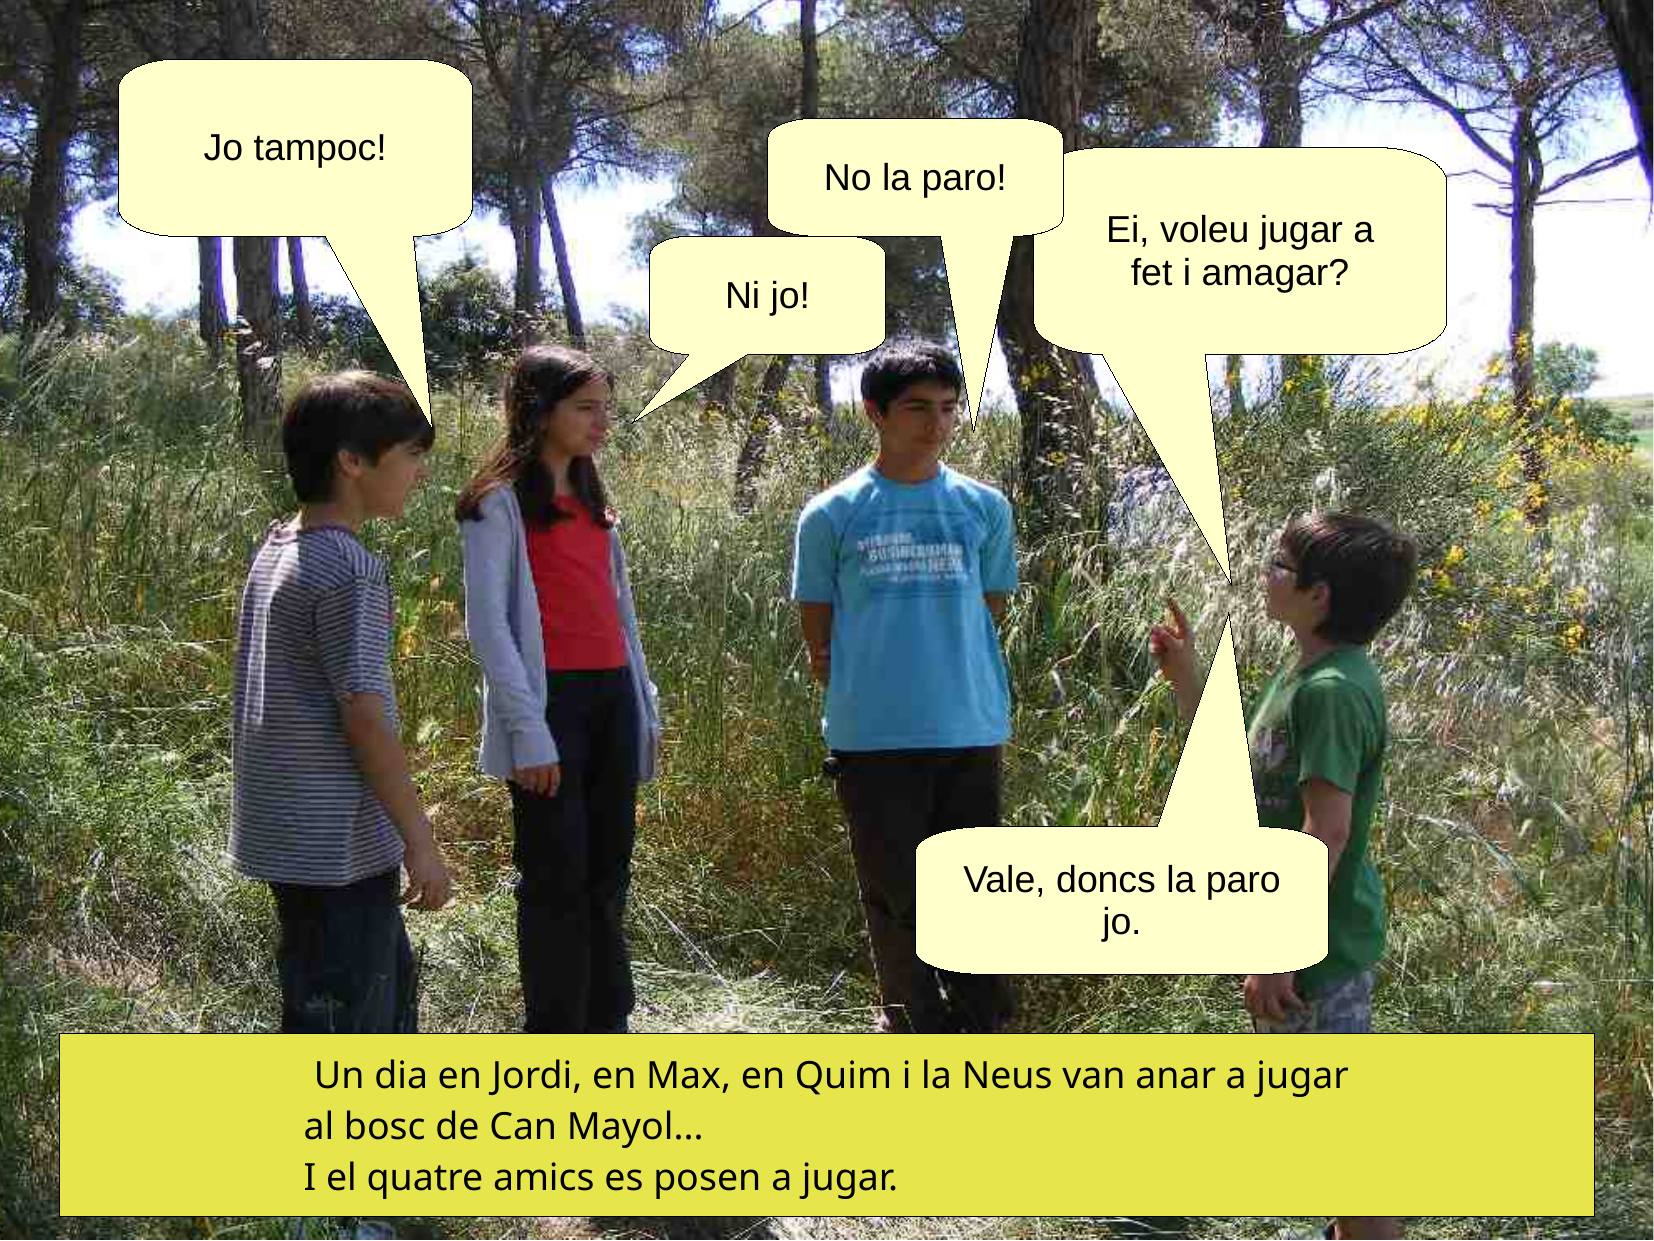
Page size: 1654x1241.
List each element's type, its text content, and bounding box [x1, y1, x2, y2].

text_box Un dia en Jordi, en Max, en Quim i la Neus van anar a jugar al bosc de Can Mayol... I el quatre amics es posen a jugar. [59, 1033, 1595, 1217]
text_box Ni jo! [631, 236, 886, 424]
text_box Vale, doncs la paro jo. [915, 612, 1329, 975]
picture [0, 0, 1654, 1241]
text_box No la paro! [767, 118, 1064, 433]
text_box Ei, voleu jugar a fet i amagar? [1033, 147, 1447, 586]
text_box Jo tampoc! [118, 59, 473, 430]
